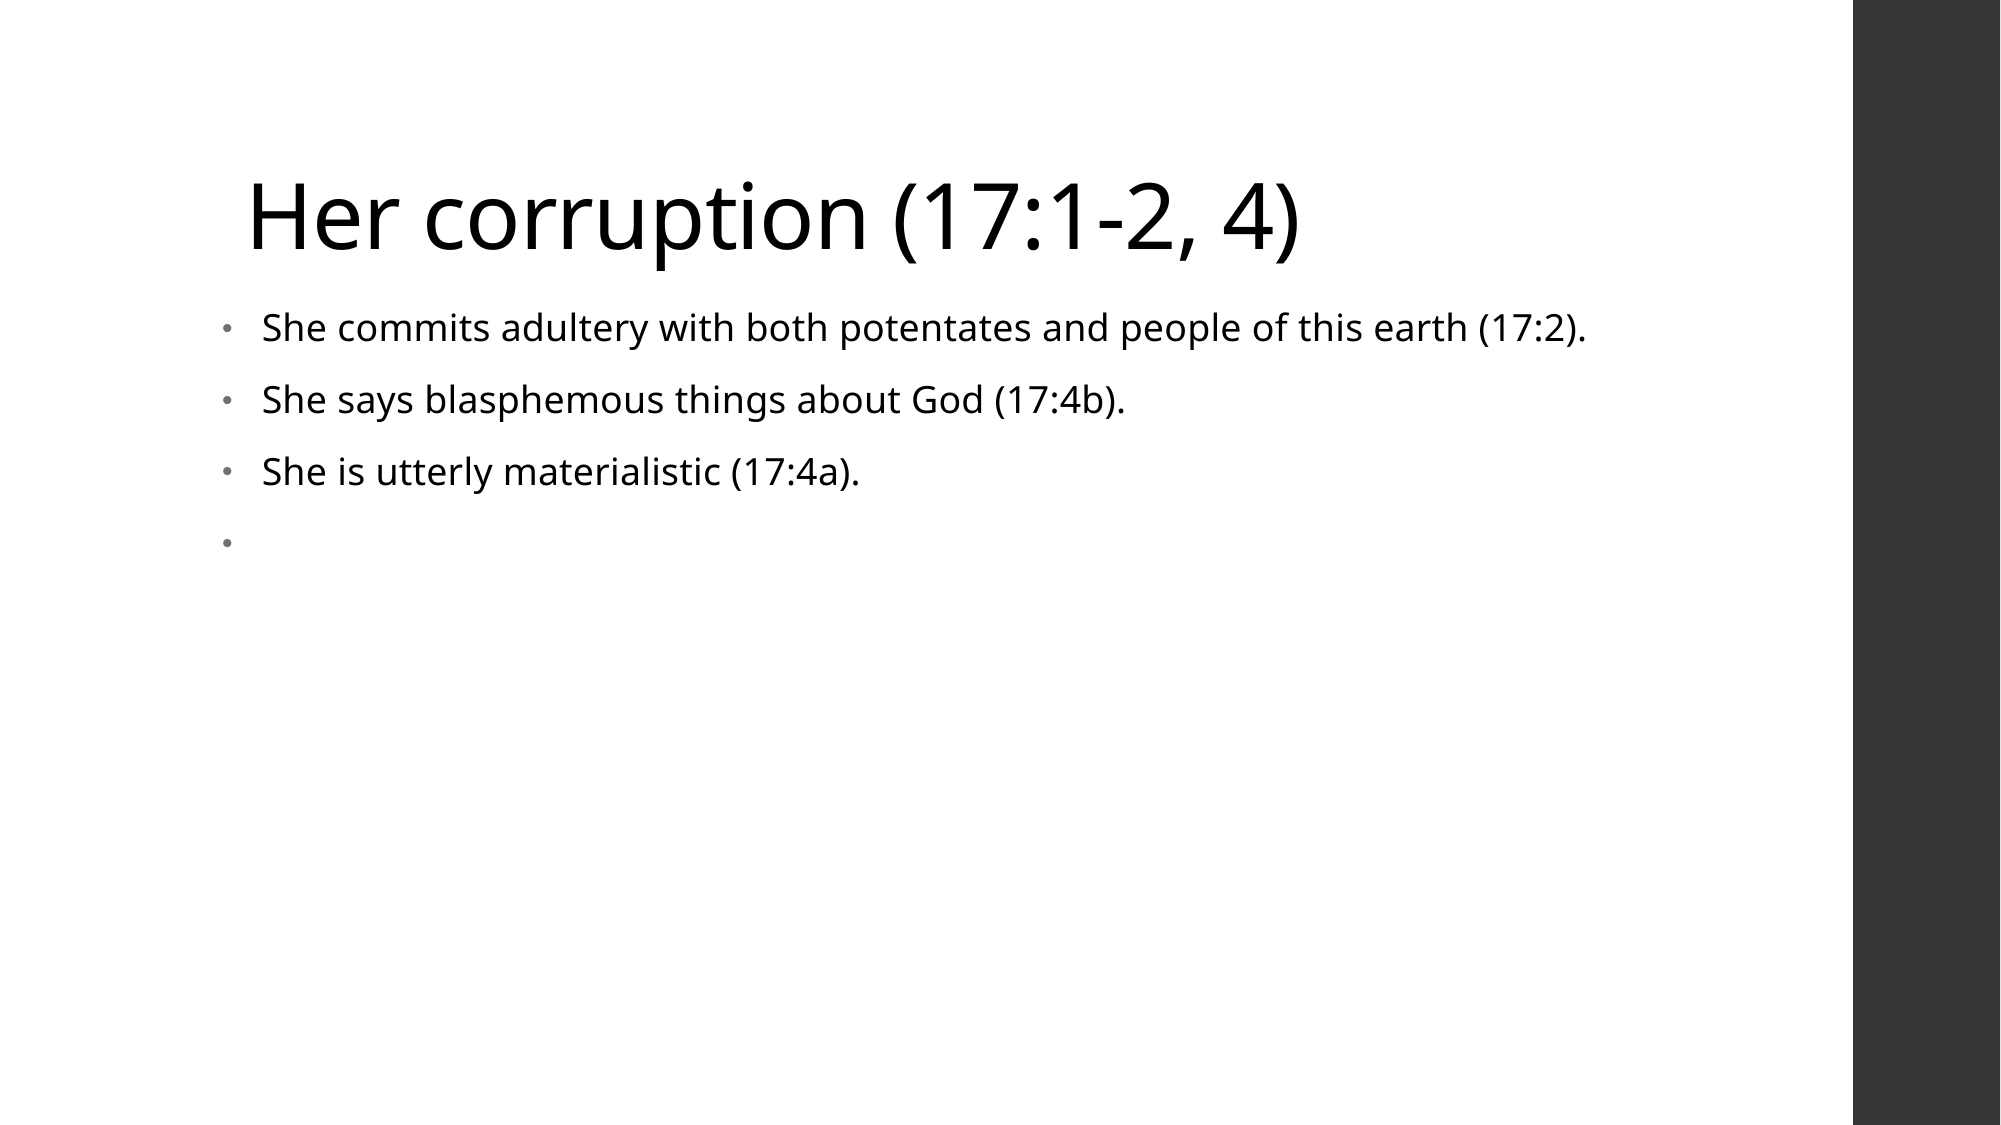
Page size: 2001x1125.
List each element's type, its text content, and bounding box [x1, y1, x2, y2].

list She commits adultery with both potentates and people of this earth (17:2). She says blasphemous things about God (17:4b). She is utterly materialistic (17:4a). [206, 299, 1617, 1014]
title Her corruption (17:1-2, 4) [206, 60, 1797, 278]
